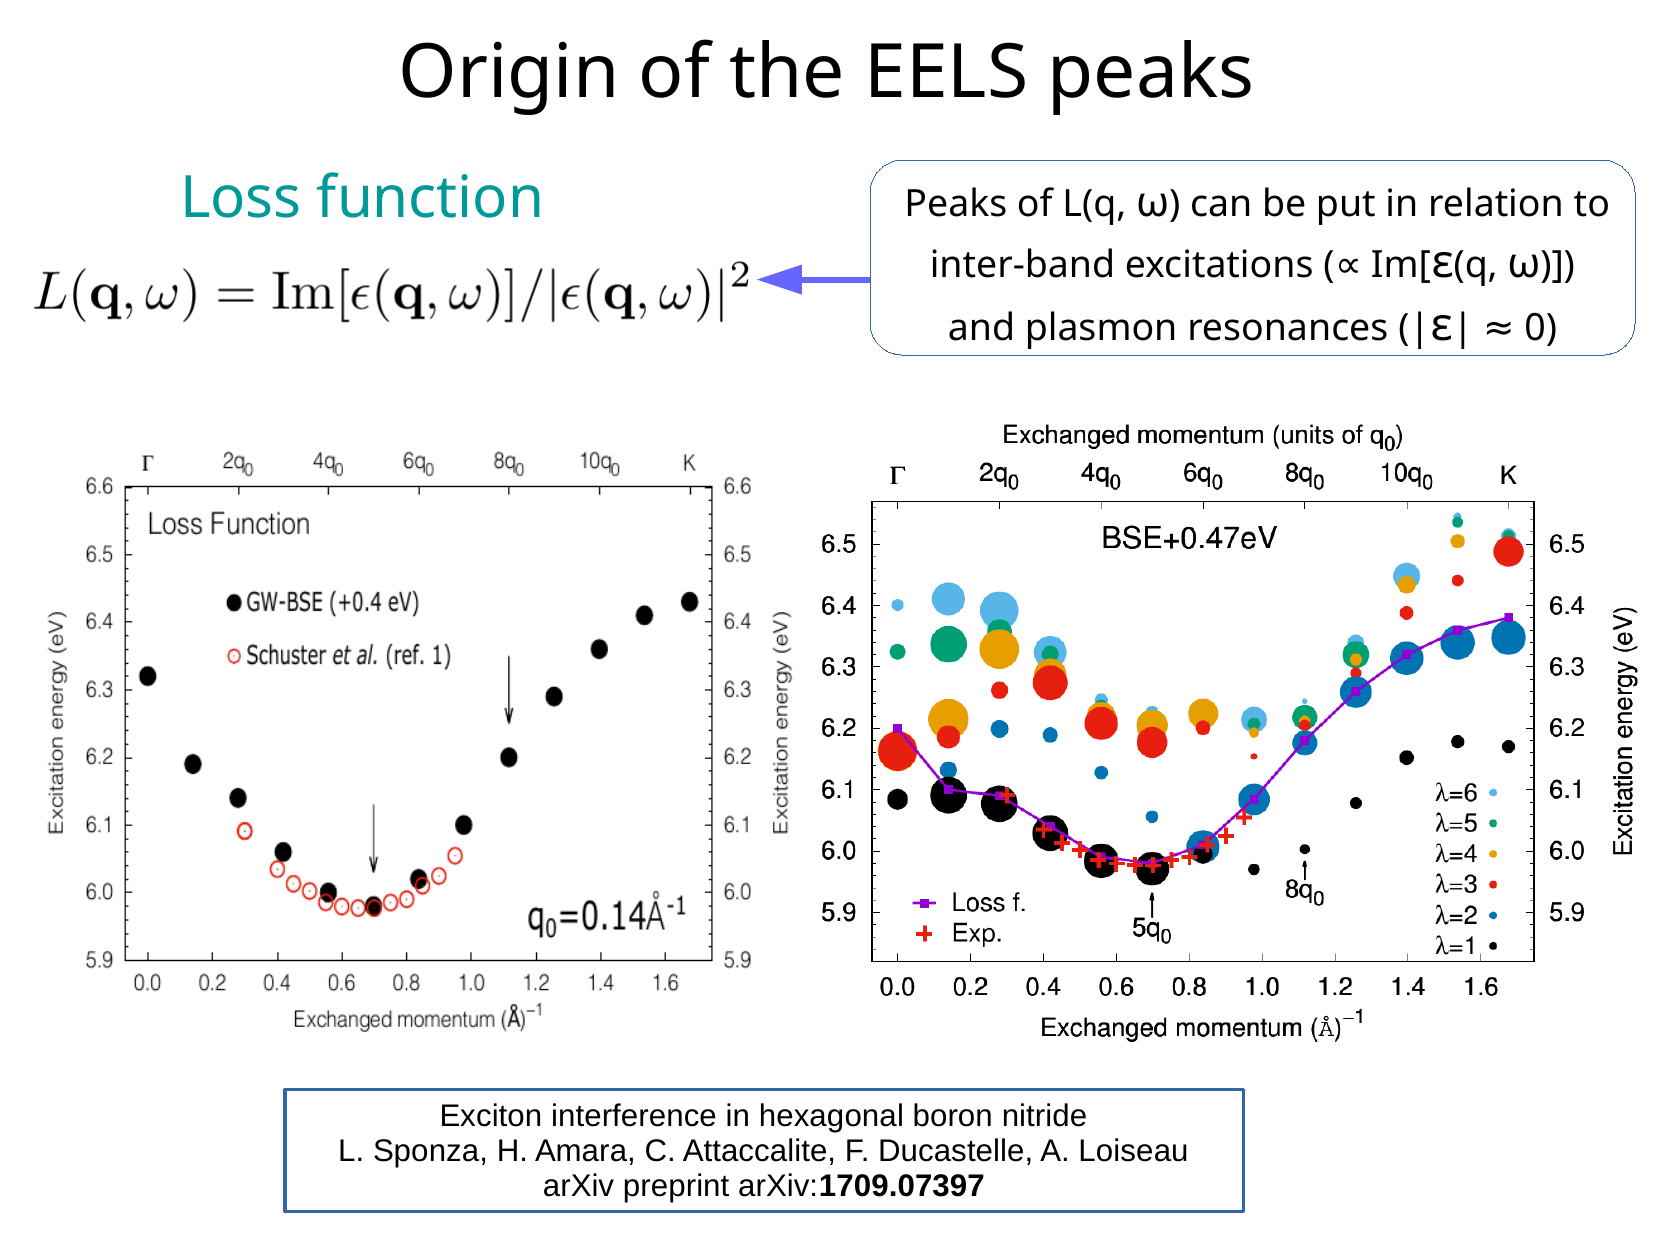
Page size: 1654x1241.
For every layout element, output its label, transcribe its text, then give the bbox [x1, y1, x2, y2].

text_box Peaks of L(q, ω) can be put in relation to inter-band excitations (∝ Im[ε(q, ω)]) and plasmon resonances (|ε| ≈ 0) [885, 159, 1621, 367]
title Origin of the EELS peaks [82, 0, 1571, 142]
text_box Exciton interference in hexagonal boron nitride L. Sponza, H. Amara, C. Attaccalite, F. Ducastelle, A. Loiseau arXiv preprint arXiv:1709.07397 [285, 1089, 1244, 1212]
picture [44, 410, 1654, 1051]
picture [5, 225, 763, 361]
text_box Loss function [114, 148, 610, 241]
